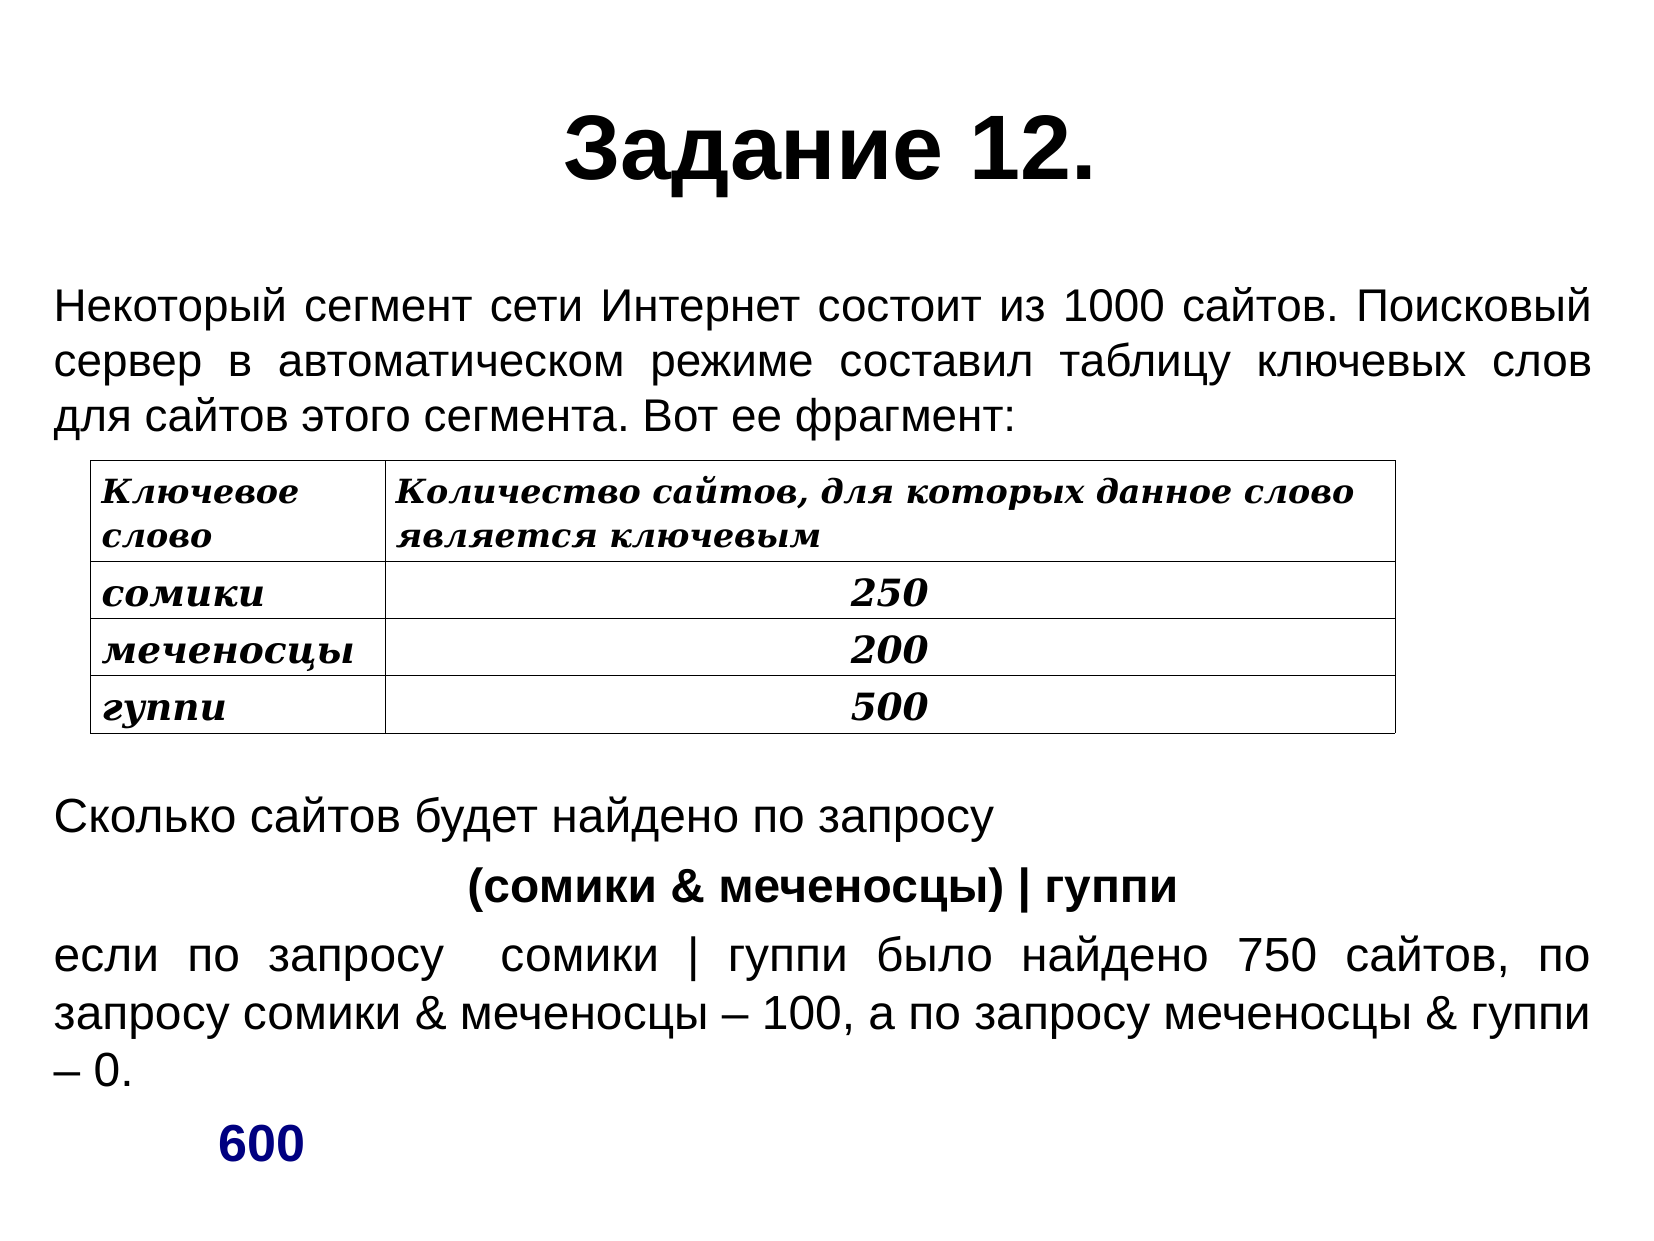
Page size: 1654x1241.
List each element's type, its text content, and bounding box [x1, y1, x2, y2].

table_cell 250 [386, 562, 1395, 618]
title Задание 12. [82, 68, 1571, 268]
table_cell меченосцы [91, 619, 385, 675]
table_cell сомики [91, 562, 385, 618]
table_cell 500 [386, 676, 1395, 733]
table_header Ключевое слово [91, 461, 385, 561]
list Некоторый сегмент сети Интернет состоит из 1000 сайтов. Поисковый сервер в автоматическом режиме составил таблицу ключевых слов для сайтов этого сегмента. Вот ее фрагмент: Сколько сайтов будет найдено по запросу (сомики & меченосцы) | гуппи если по запросу сомики | гуппи было найдено 750 сайтов, по запросу сомики & меченосцы – 100, а по запросу меченосцы & гуппи – 0. 600 [38, 268, 1609, 1194]
table_cell гуппи [91, 676, 385, 733]
table_header Количество сайтов, для которых данное слово является ключевым [386, 461, 1395, 561]
table_cell 200 [386, 619, 1395, 675]
